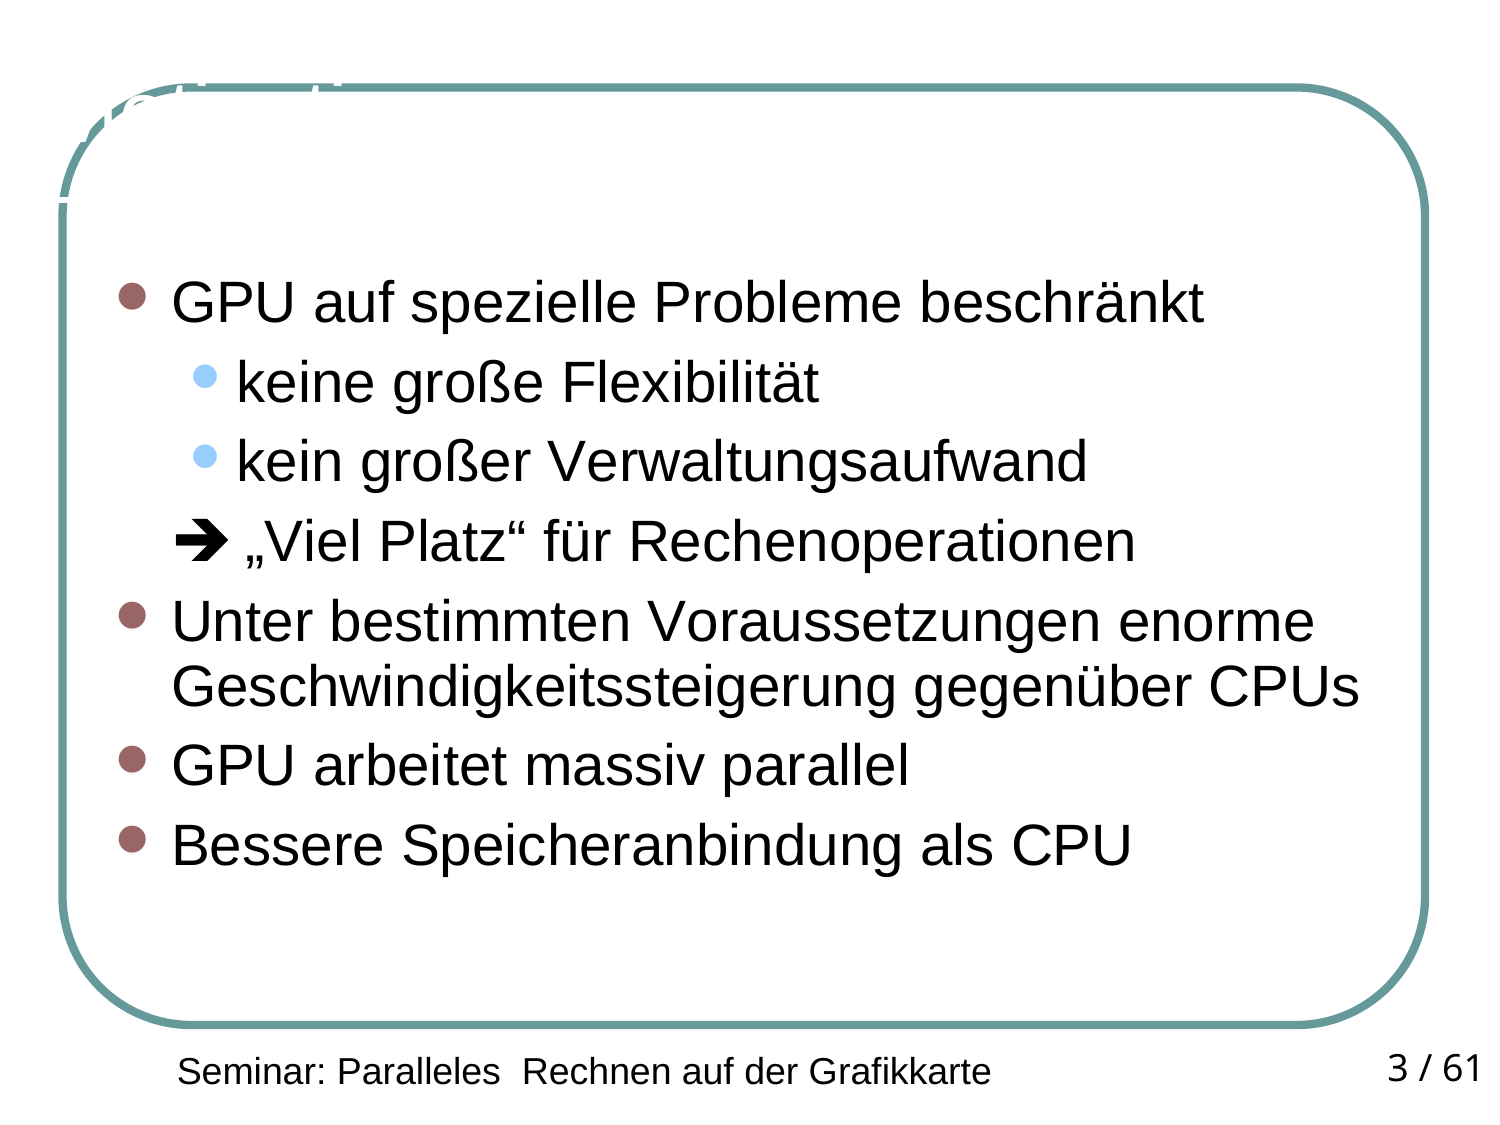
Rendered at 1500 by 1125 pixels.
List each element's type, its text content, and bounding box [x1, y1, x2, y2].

title Motivation [31, 37, 1347, 188]
list GPU auf spezielle Probleme beschränkt keine große Flexibilität kein großer Verwaltungsaufwand  „Viel Platz“ für Rechenoperationen Unter bestimmten Voraussetzungen enorme Geschwindigkeitssteigerung gegenüber CPUs GPU arbeitet massiv parallel Bessere Speicheranbindung als CPU [99, 262, 1401, 988]
